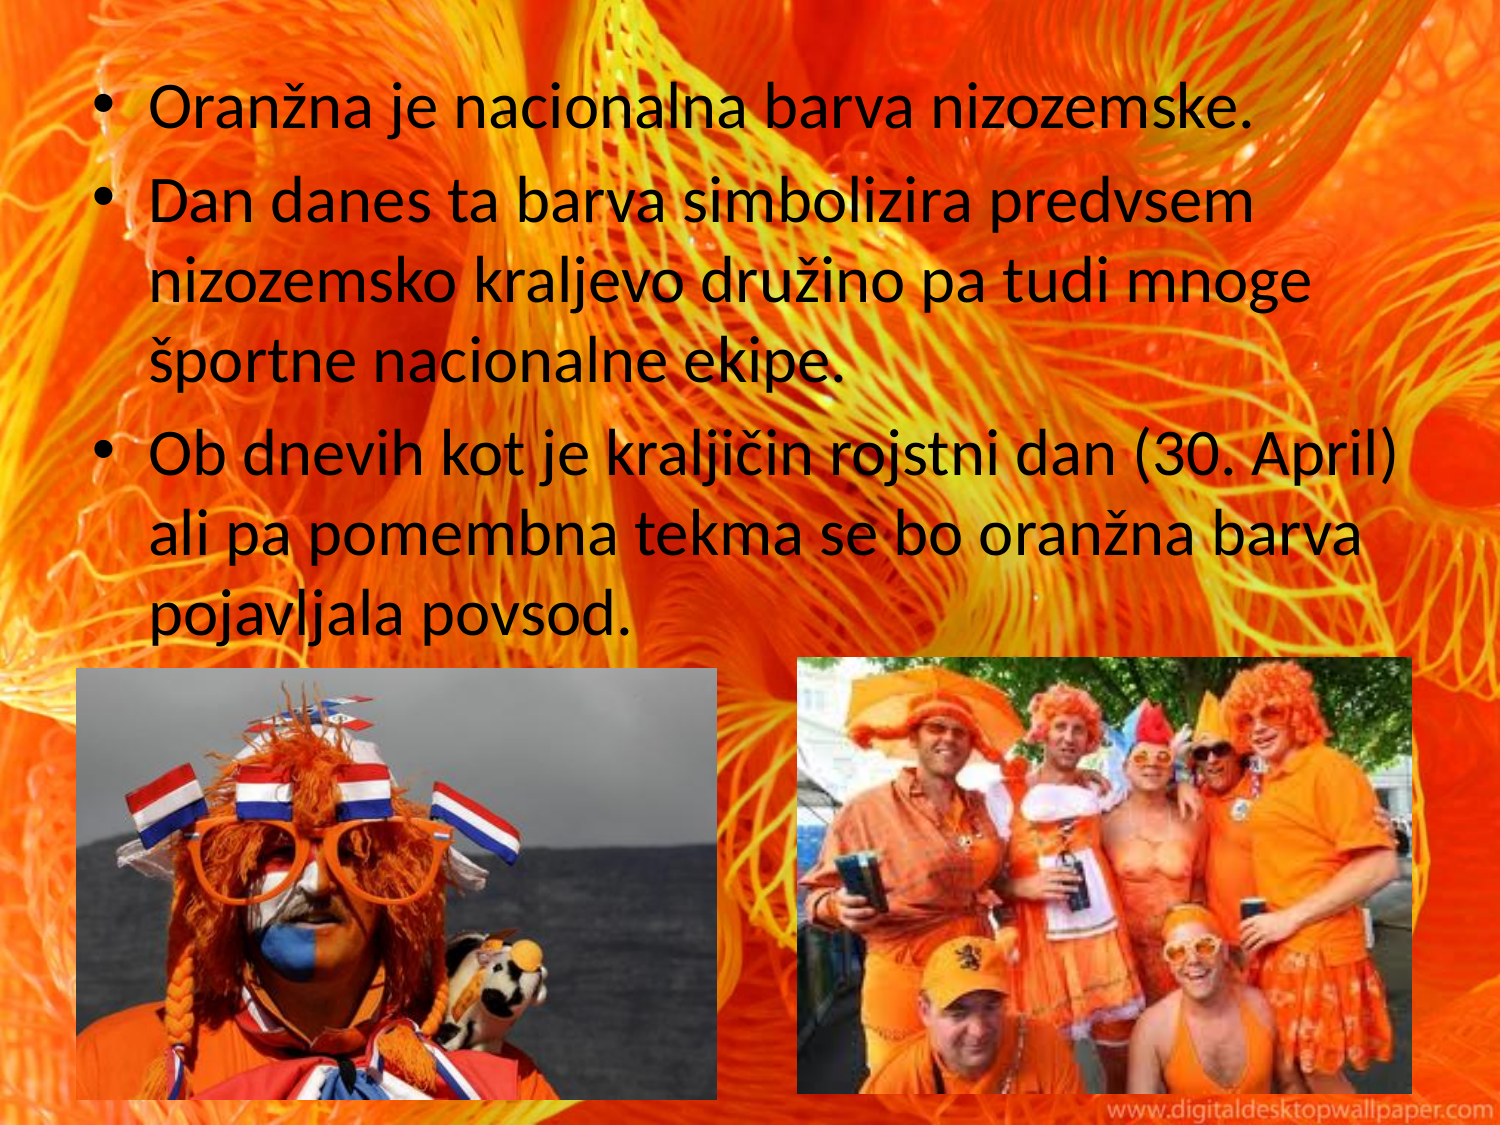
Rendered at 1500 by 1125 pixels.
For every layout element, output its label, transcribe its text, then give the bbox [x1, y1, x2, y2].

list Oranžna je nacionalna barva nizozemske. Dan danes ta barva simbolizira predvsem nizozemsko kraljevo družino pa tudi mnoge športne nacionalne ekipe. Ob dnevih kot je kraljičin rojstni dan (30. April) ali pa pomembna tekma se bo oranžna barva pojavljala povsod. [76, 54, 1427, 798]
picture [0, 0, 1500, 1125]
